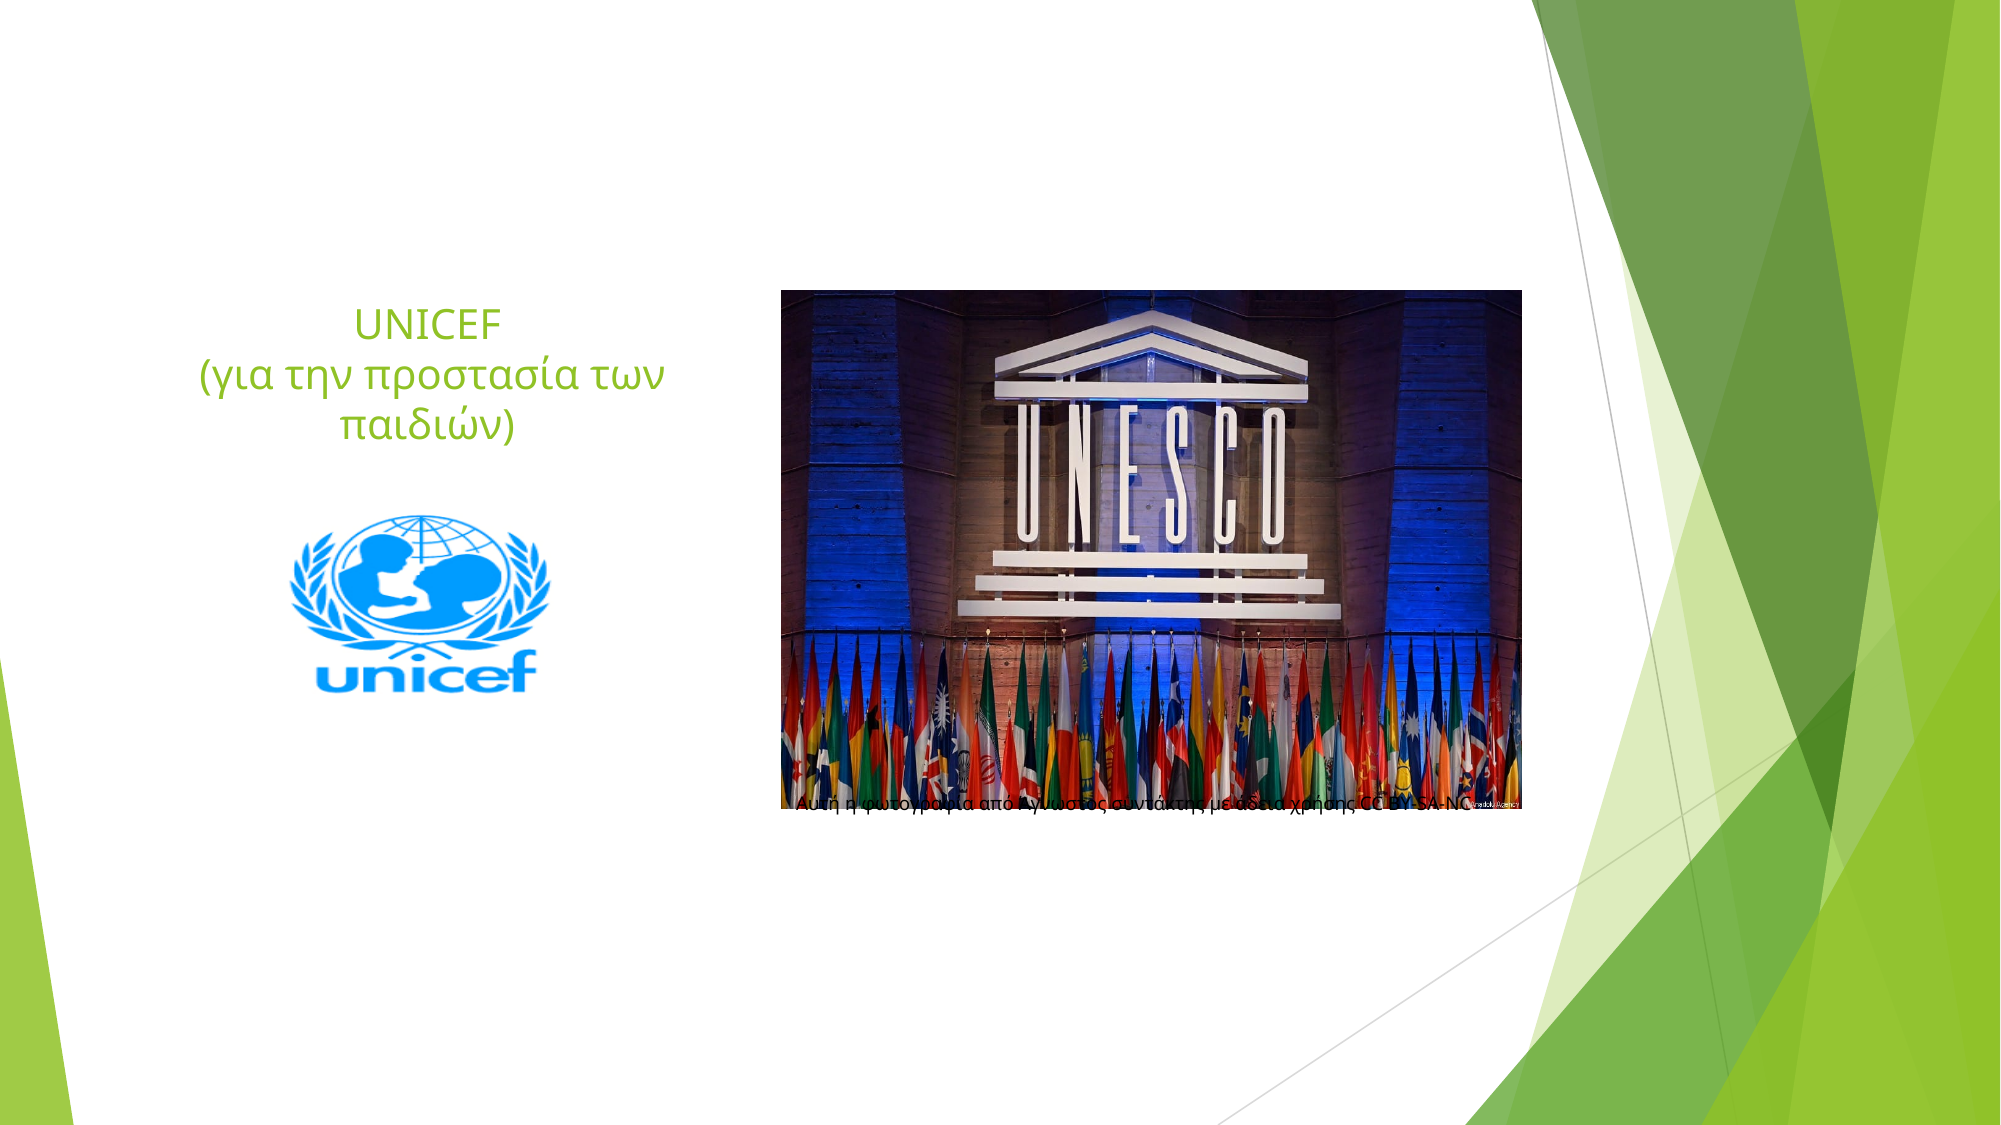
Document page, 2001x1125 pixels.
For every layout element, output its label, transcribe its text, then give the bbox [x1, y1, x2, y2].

text_box Αυτή η φωτογραφία από Άγνωστος συντάκτης με άδεια χρήσης CC BY-SA-NC [781, 784, 1522, 823]
picture [781, 290, 1522, 784]
title UNICEF (για την προστασία των παιδιών) [111, 245, 744, 456]
picture [232, 513, 608, 699]
